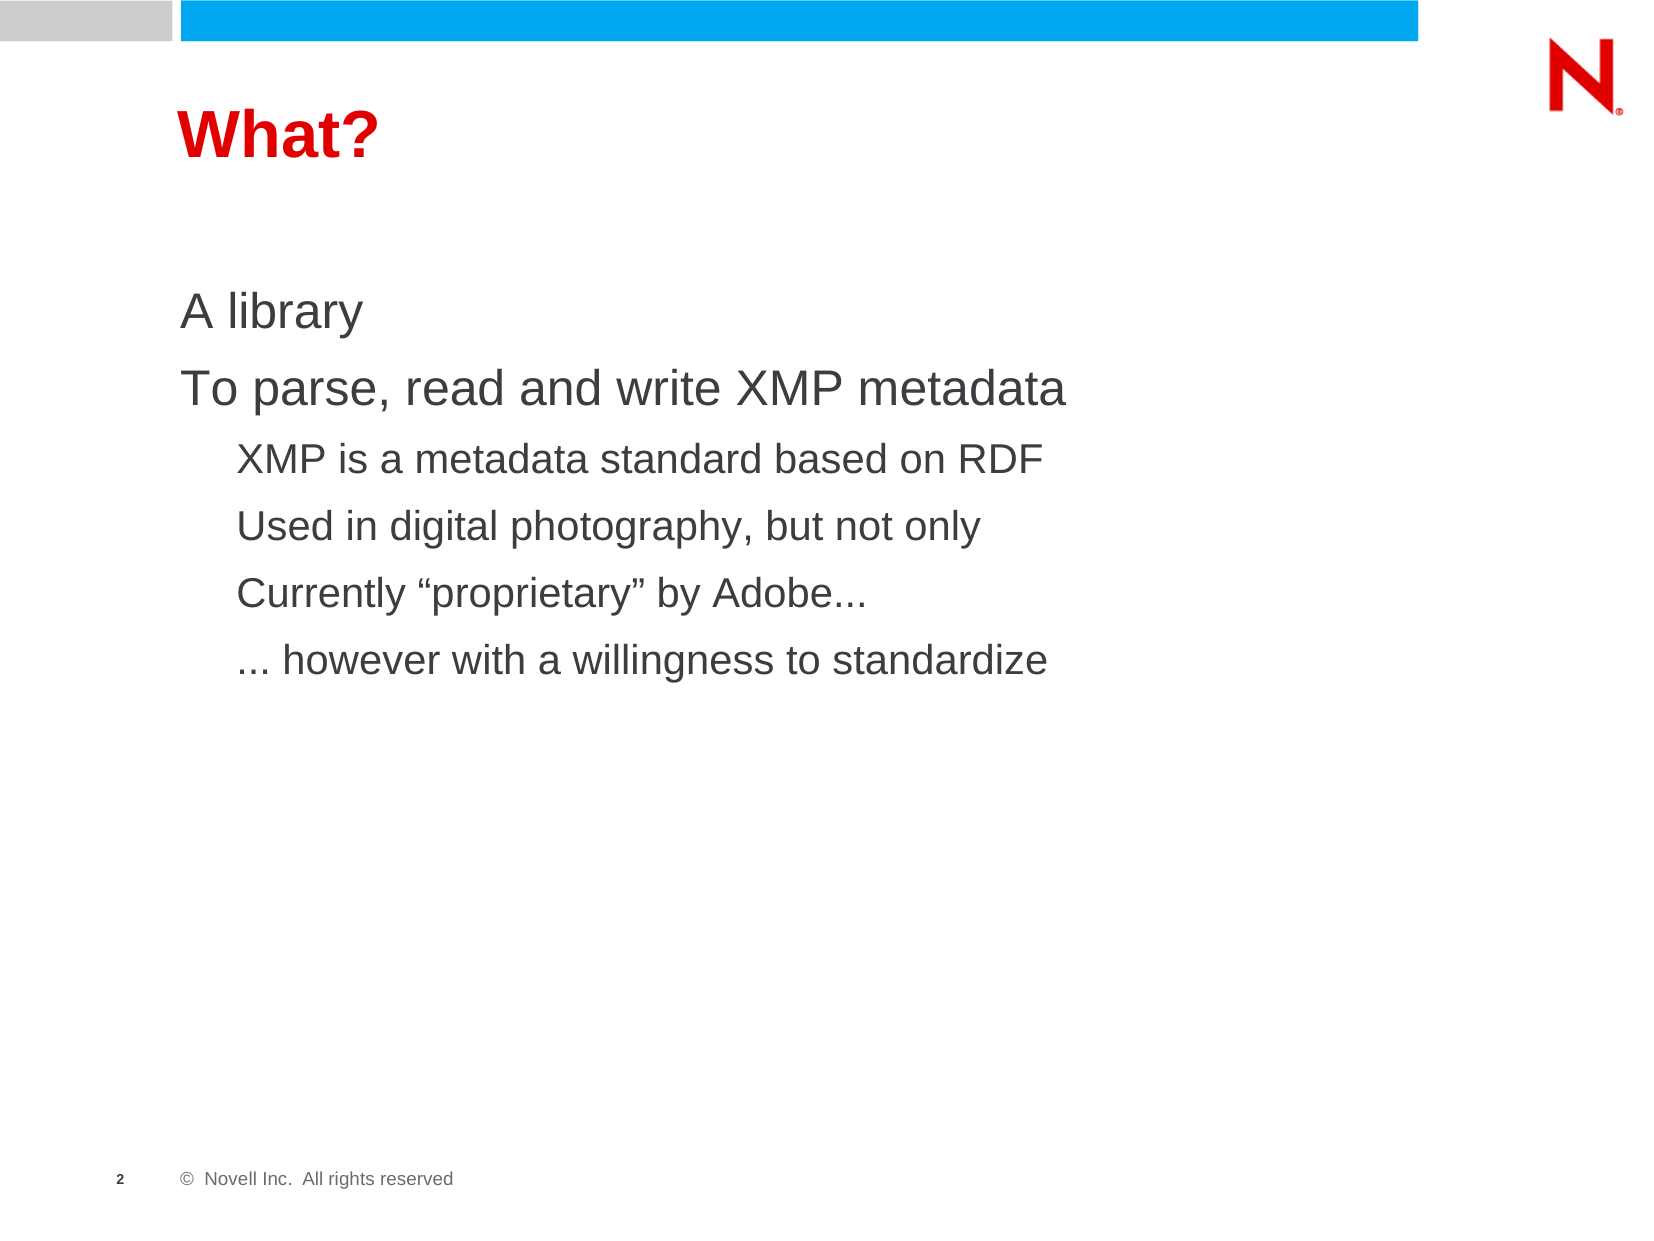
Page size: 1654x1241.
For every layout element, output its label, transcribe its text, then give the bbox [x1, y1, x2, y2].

list A library To parse, read and write XMP metadata XMP is a metadata standard based on RDF Used in digital photography, but not only Currently “proprietary” by Adobe... ... however with a willingness to standardize [180, 280, 1547, 1087]
title What? [177, 46, 1525, 226]
picture [1547, 35, 1624, 117]
